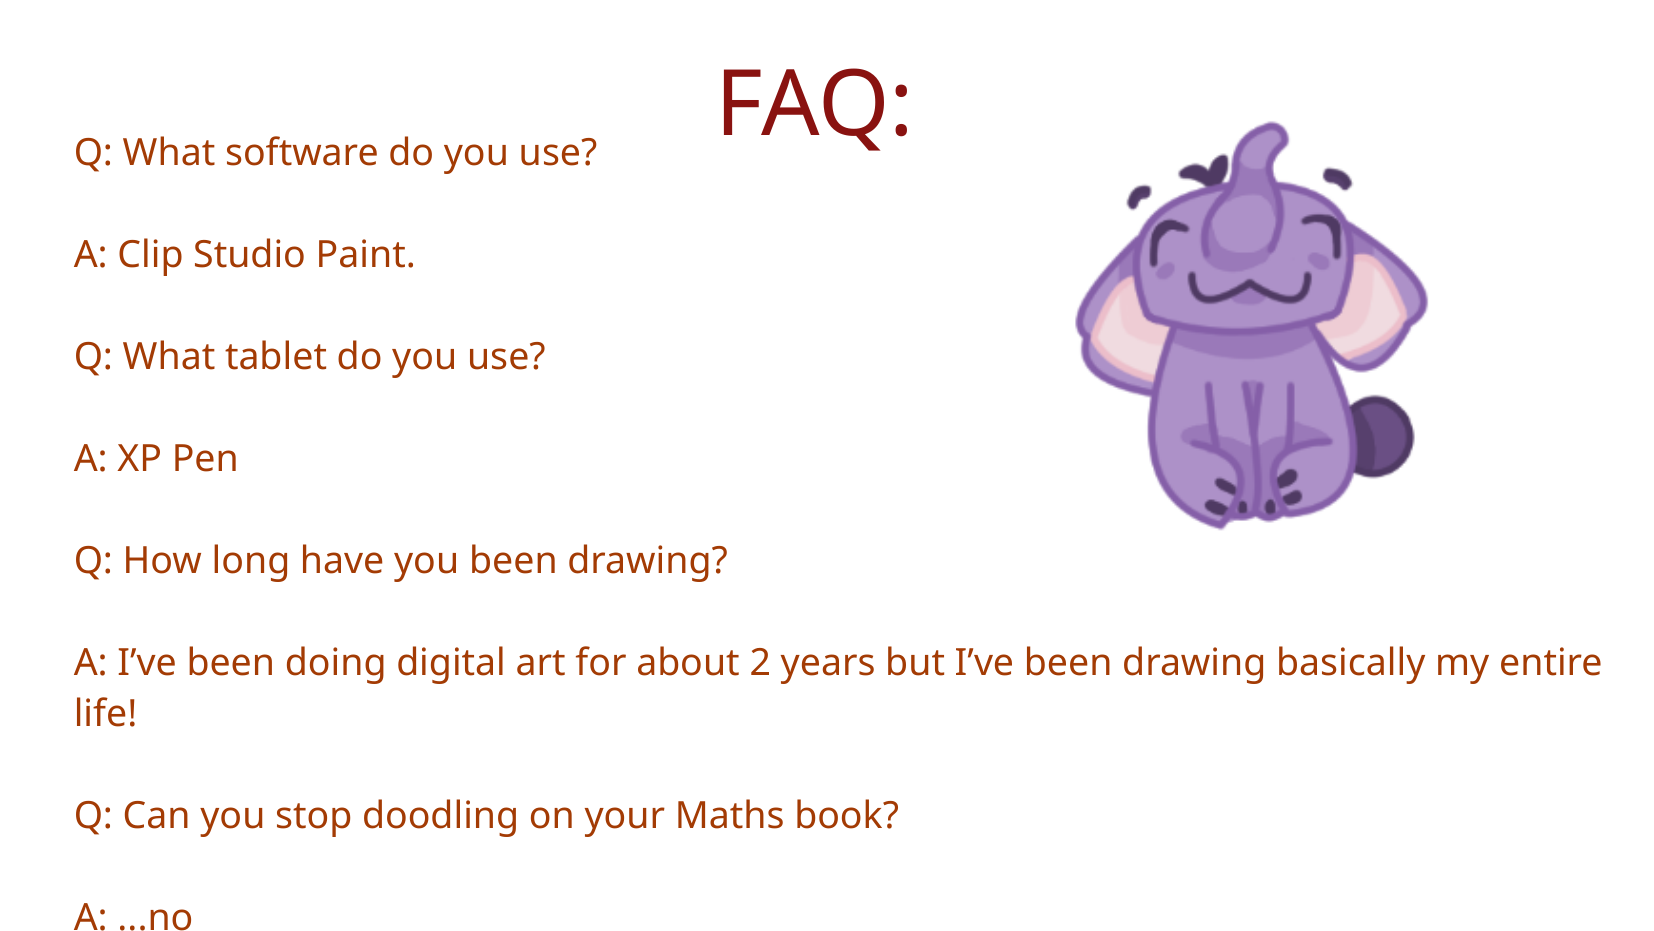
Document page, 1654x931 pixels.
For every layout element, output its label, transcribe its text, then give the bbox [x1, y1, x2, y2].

picture [1015, 118, 1453, 541]
text_box Q: What software do you use? A: Clip Studio Paint. Q: What tablet do you use? A: XP Pen Q: How long have you been drawing? A: I’ve been doing digital art for about 2 years but I’ve been drawing basically my entire life! Q: Can you stop doodling on your Maths book? A: ...no [59, 118, 1642, 931]
title FAQ: [70, 21, 1559, 118]
